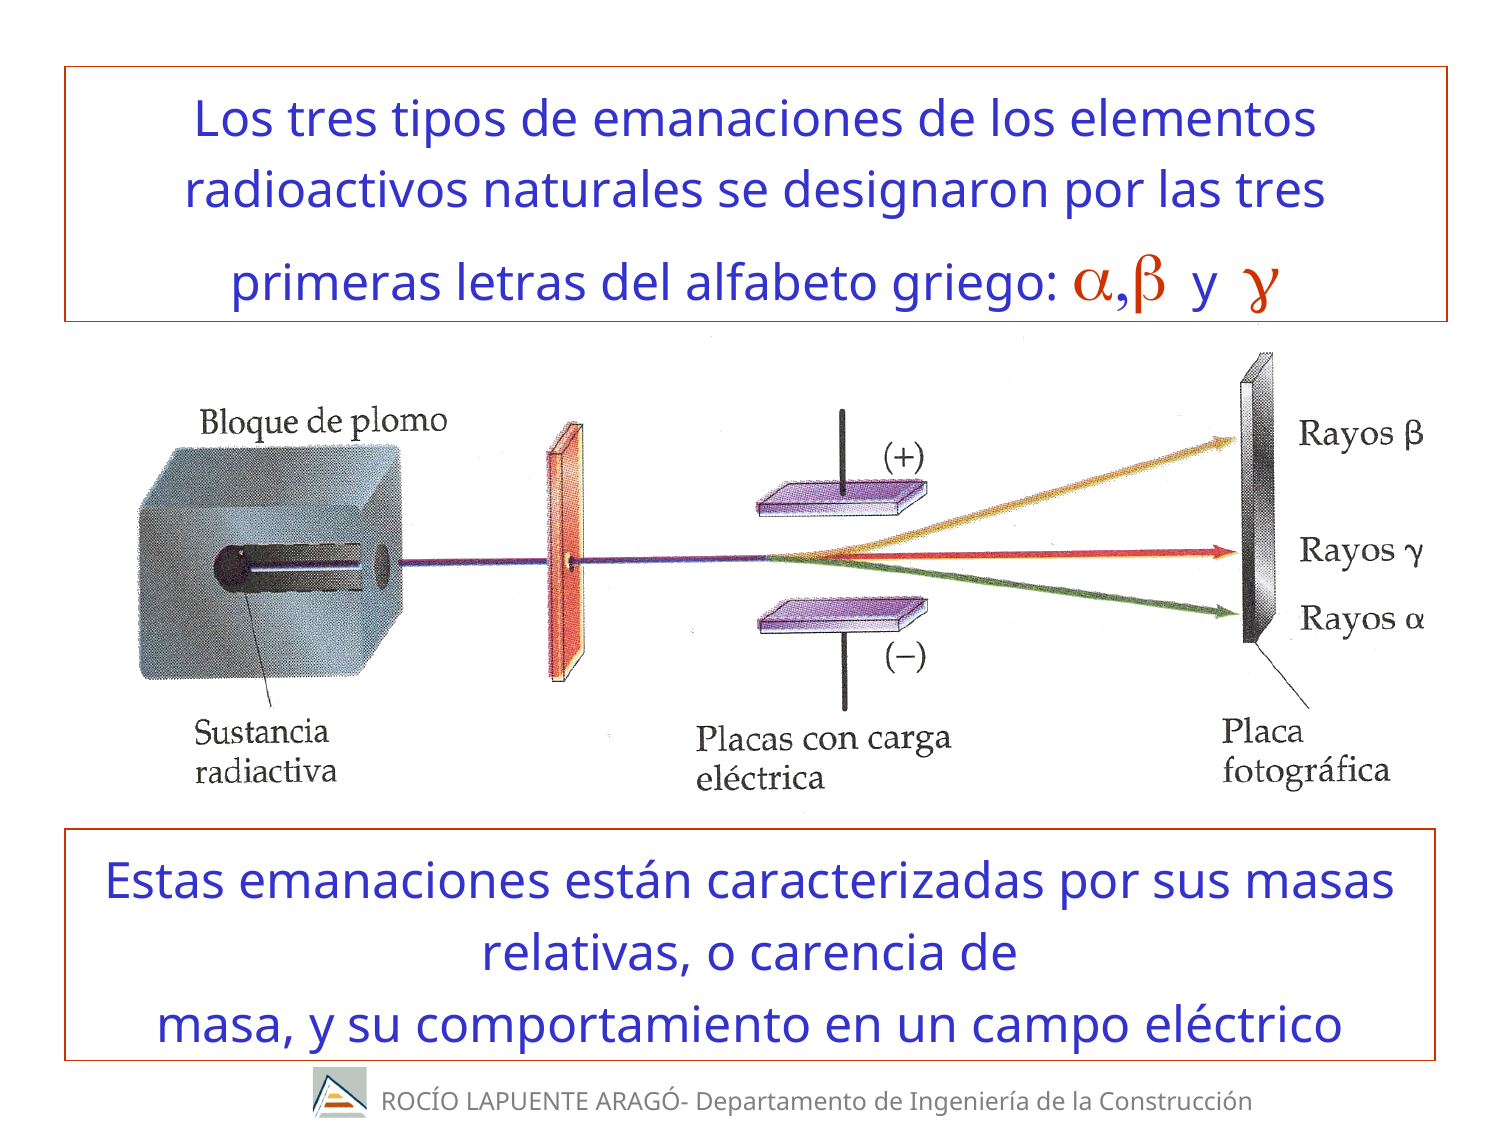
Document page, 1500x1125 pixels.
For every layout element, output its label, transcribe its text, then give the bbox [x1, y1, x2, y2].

text_box Los tres tipos de emanaciones de los elementos radioactivos naturales se designaron por las tres primeras letras del alfabeto griego: y [64, 66, 1447, 322]
picture [101, 322, 1424, 823]
text_box Estas emanaciones están caracterizadas por sus masas relativas, o carencia de masa, y su comportamiento en un campo eléctrico [65, 828, 1436, 1061]
